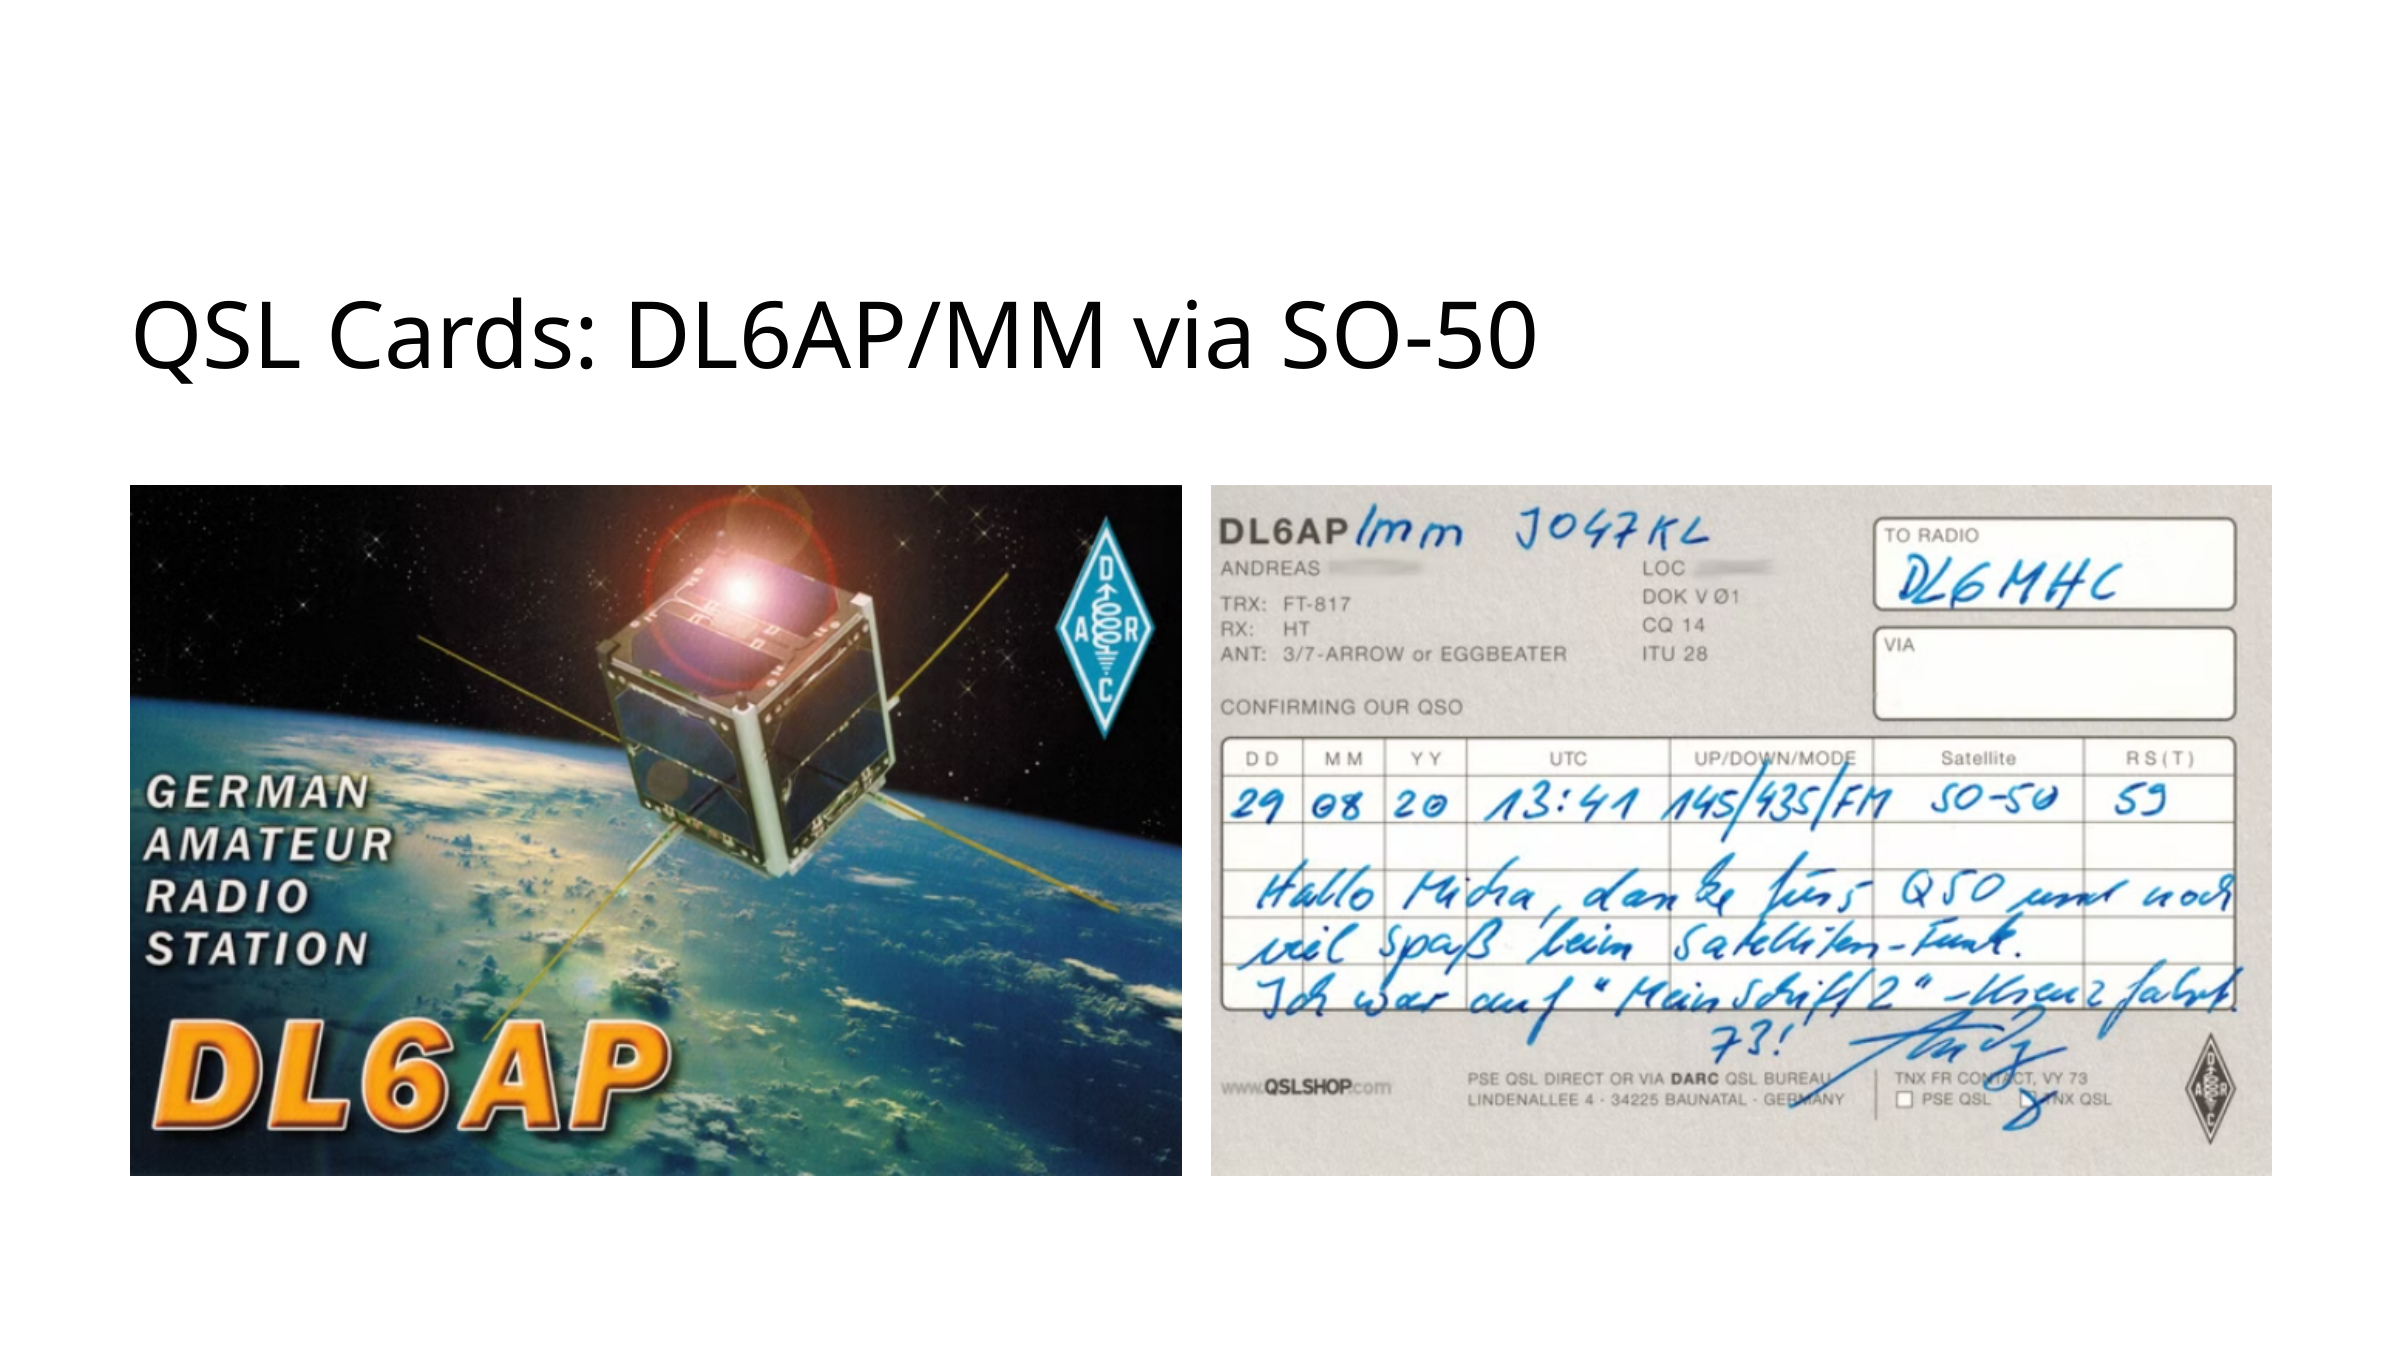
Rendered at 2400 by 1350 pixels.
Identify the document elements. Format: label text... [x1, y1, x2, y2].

picture [130, 485, 1182, 1176]
text_box QSL Cards: DL6AP/MM via SO-50 [130, 271, 1610, 387]
picture [1211, 485, 2272, 1176]
